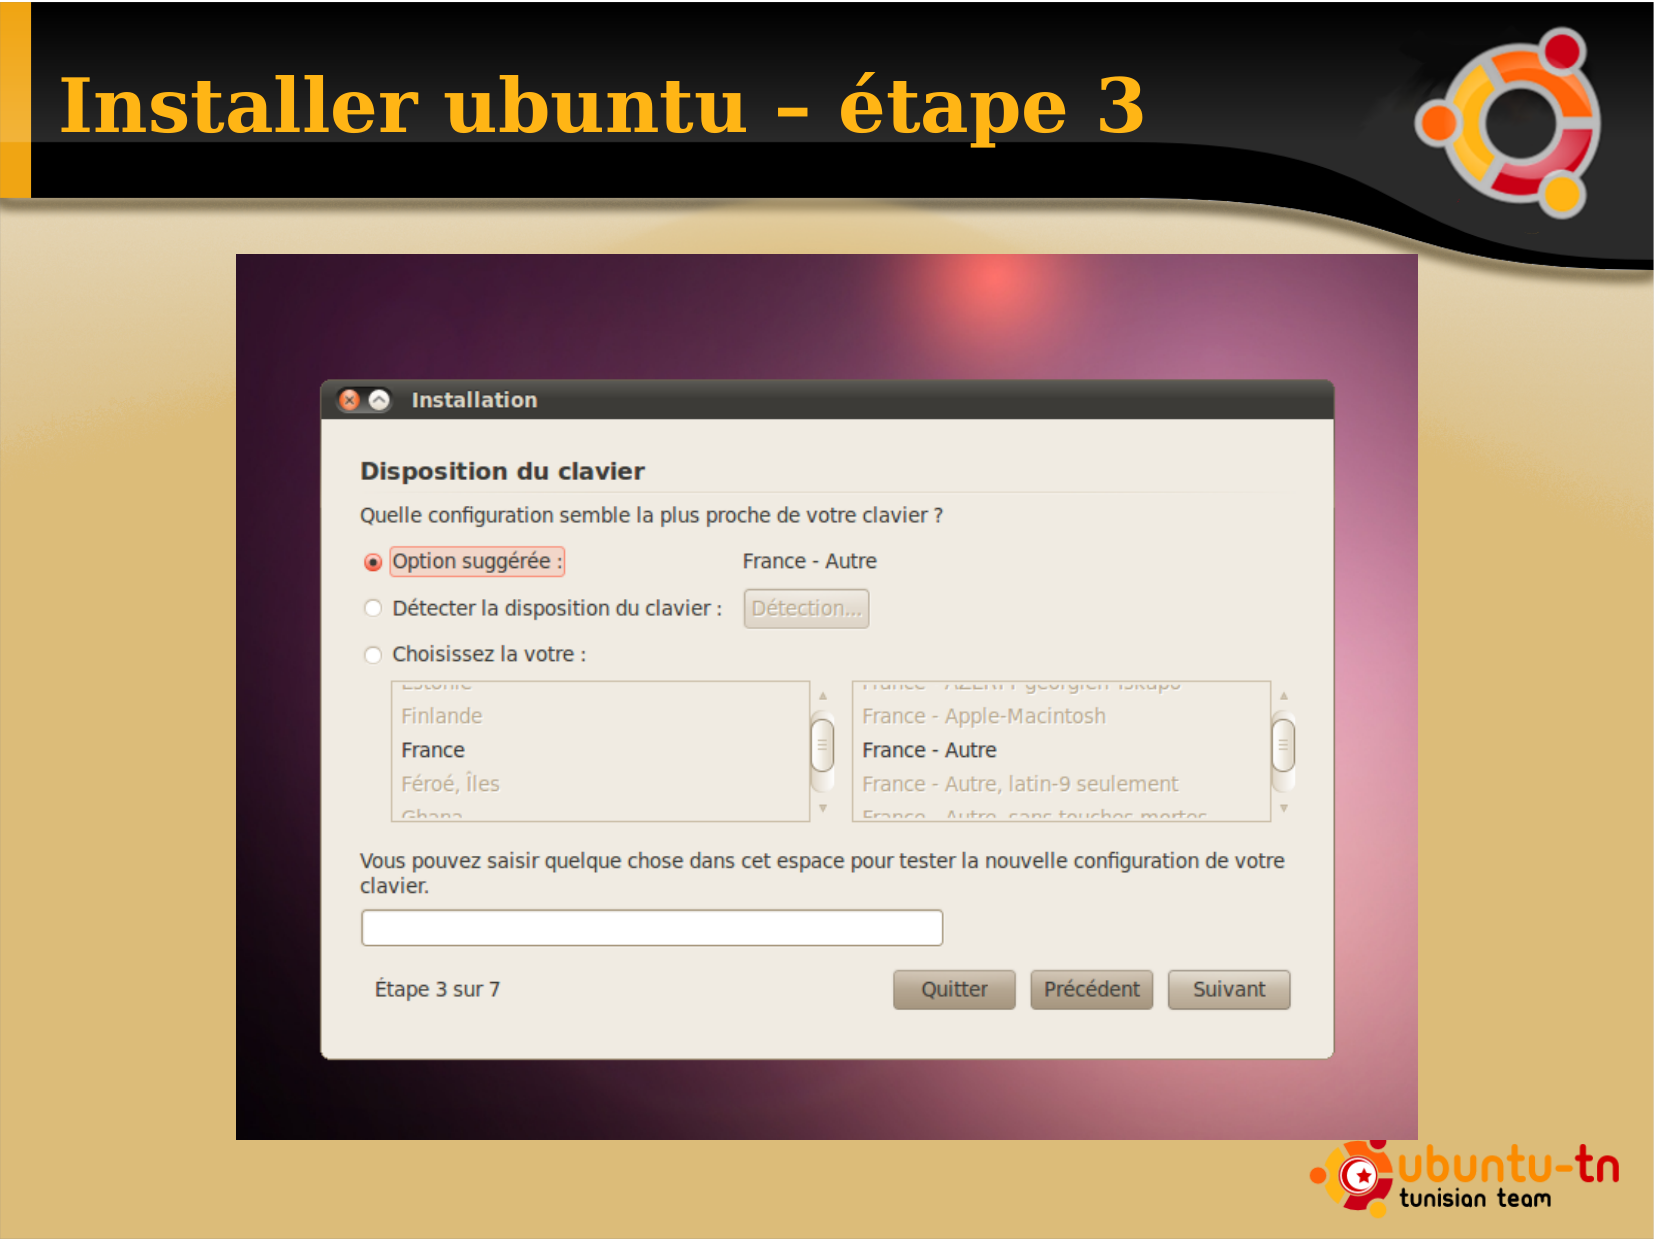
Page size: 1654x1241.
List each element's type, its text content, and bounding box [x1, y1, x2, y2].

title Installer ubuntu – étape 3 [59, 9, 1447, 202]
picture [0, 0, 1654, 1241]
